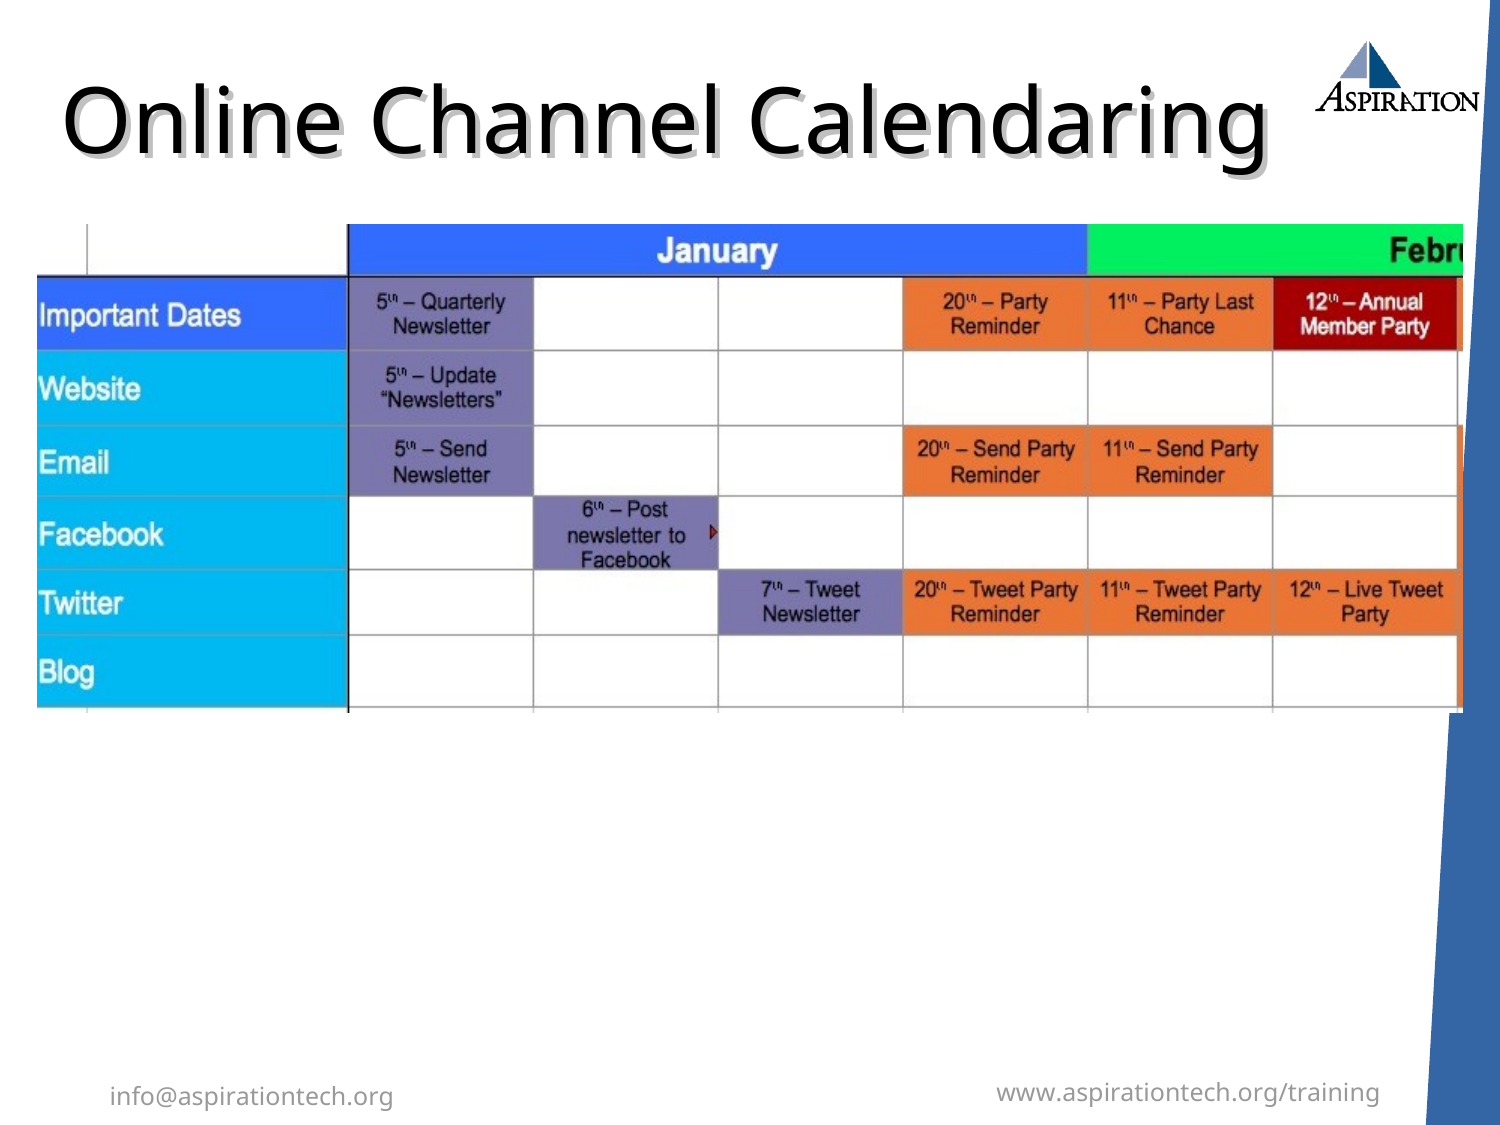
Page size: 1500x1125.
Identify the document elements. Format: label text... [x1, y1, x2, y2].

picture [1315, 41, 1480, 120]
title Online Channel Calendaring [49, 19, 1284, 206]
picture [37, 658, 95, 691]
picture [39, 448, 110, 475]
picture [37, 520, 165, 548]
picture [37, 589, 125, 616]
picture [37, 224, 1463, 713]
picture [37, 374, 142, 402]
